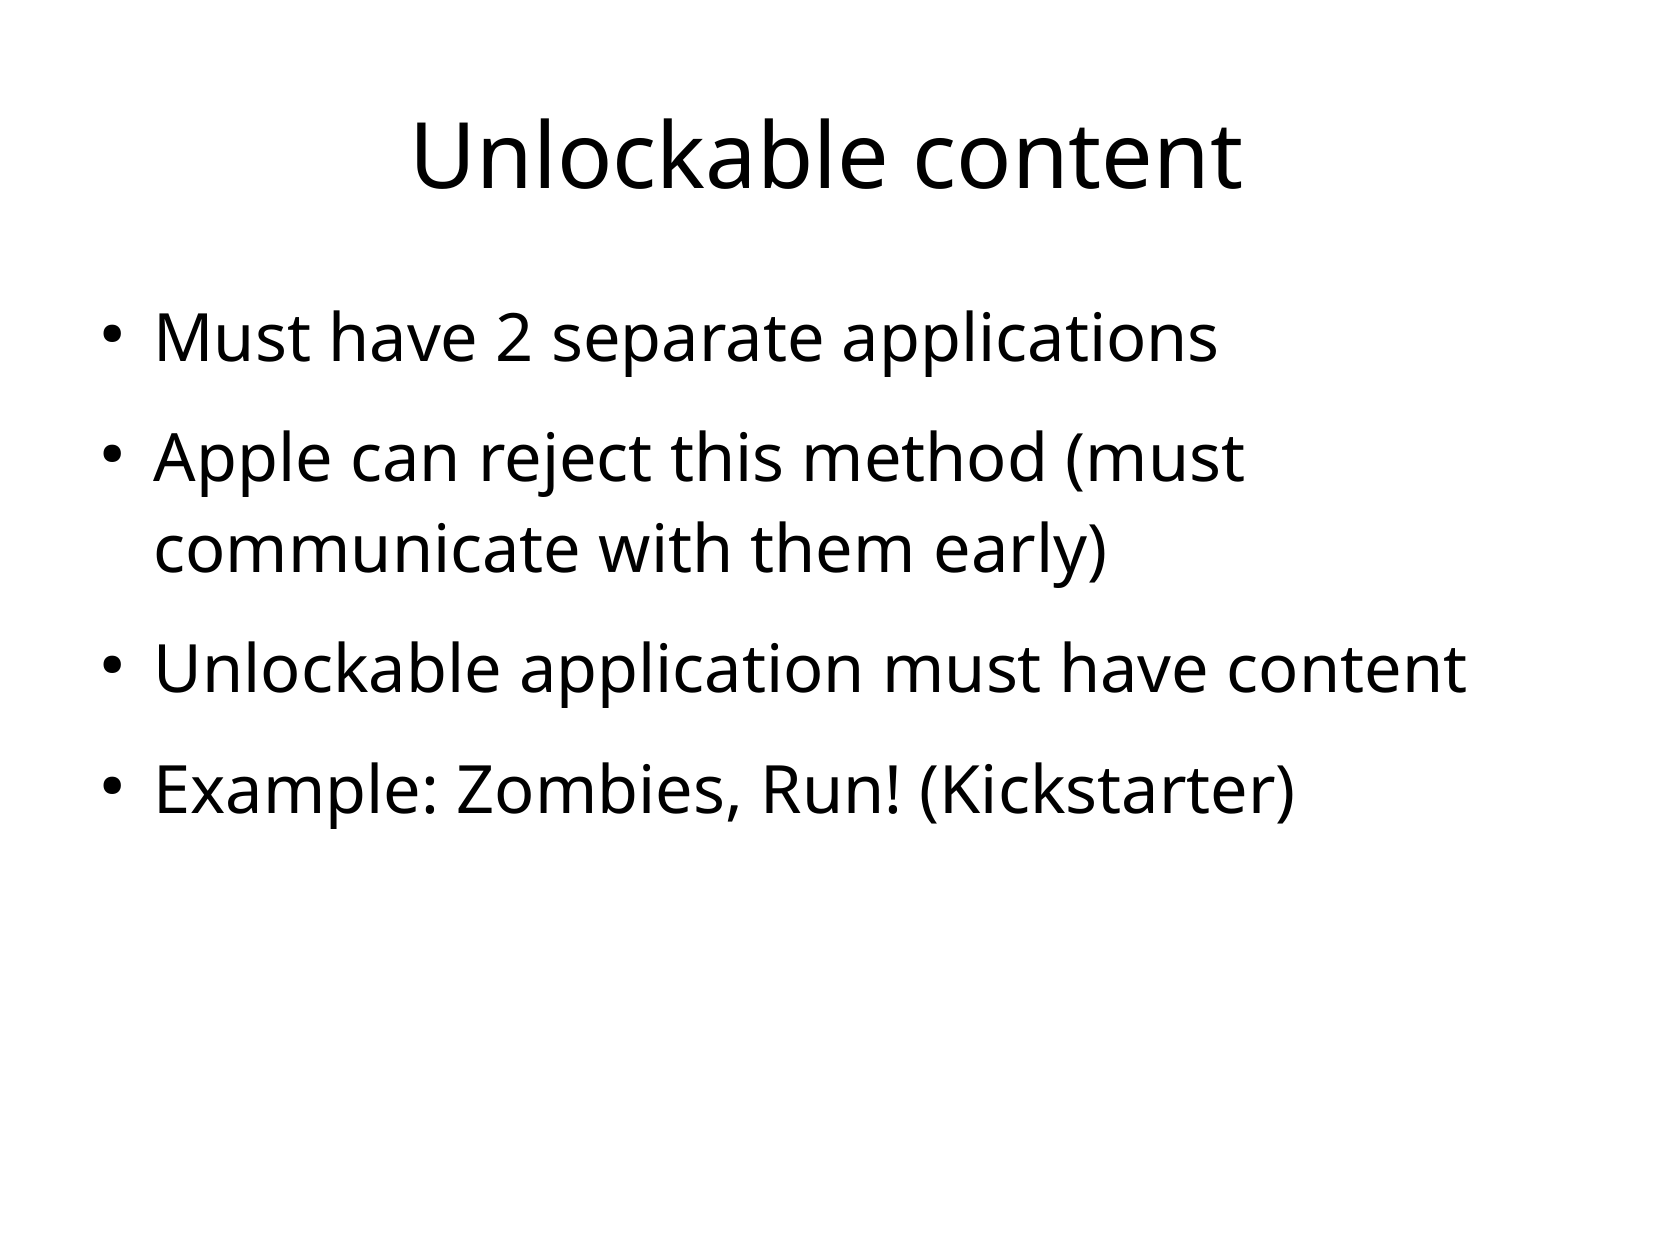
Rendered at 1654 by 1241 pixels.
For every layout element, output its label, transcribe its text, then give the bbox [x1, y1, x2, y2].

title Unlockable content [82, 107, 1571, 199]
list Must have 2 separate applications Apple can reject this method (must communicate with them early) Unlockable application must have content Example: Zombies, Run! (Kickstarter) [82, 290, 1538, 1010]
